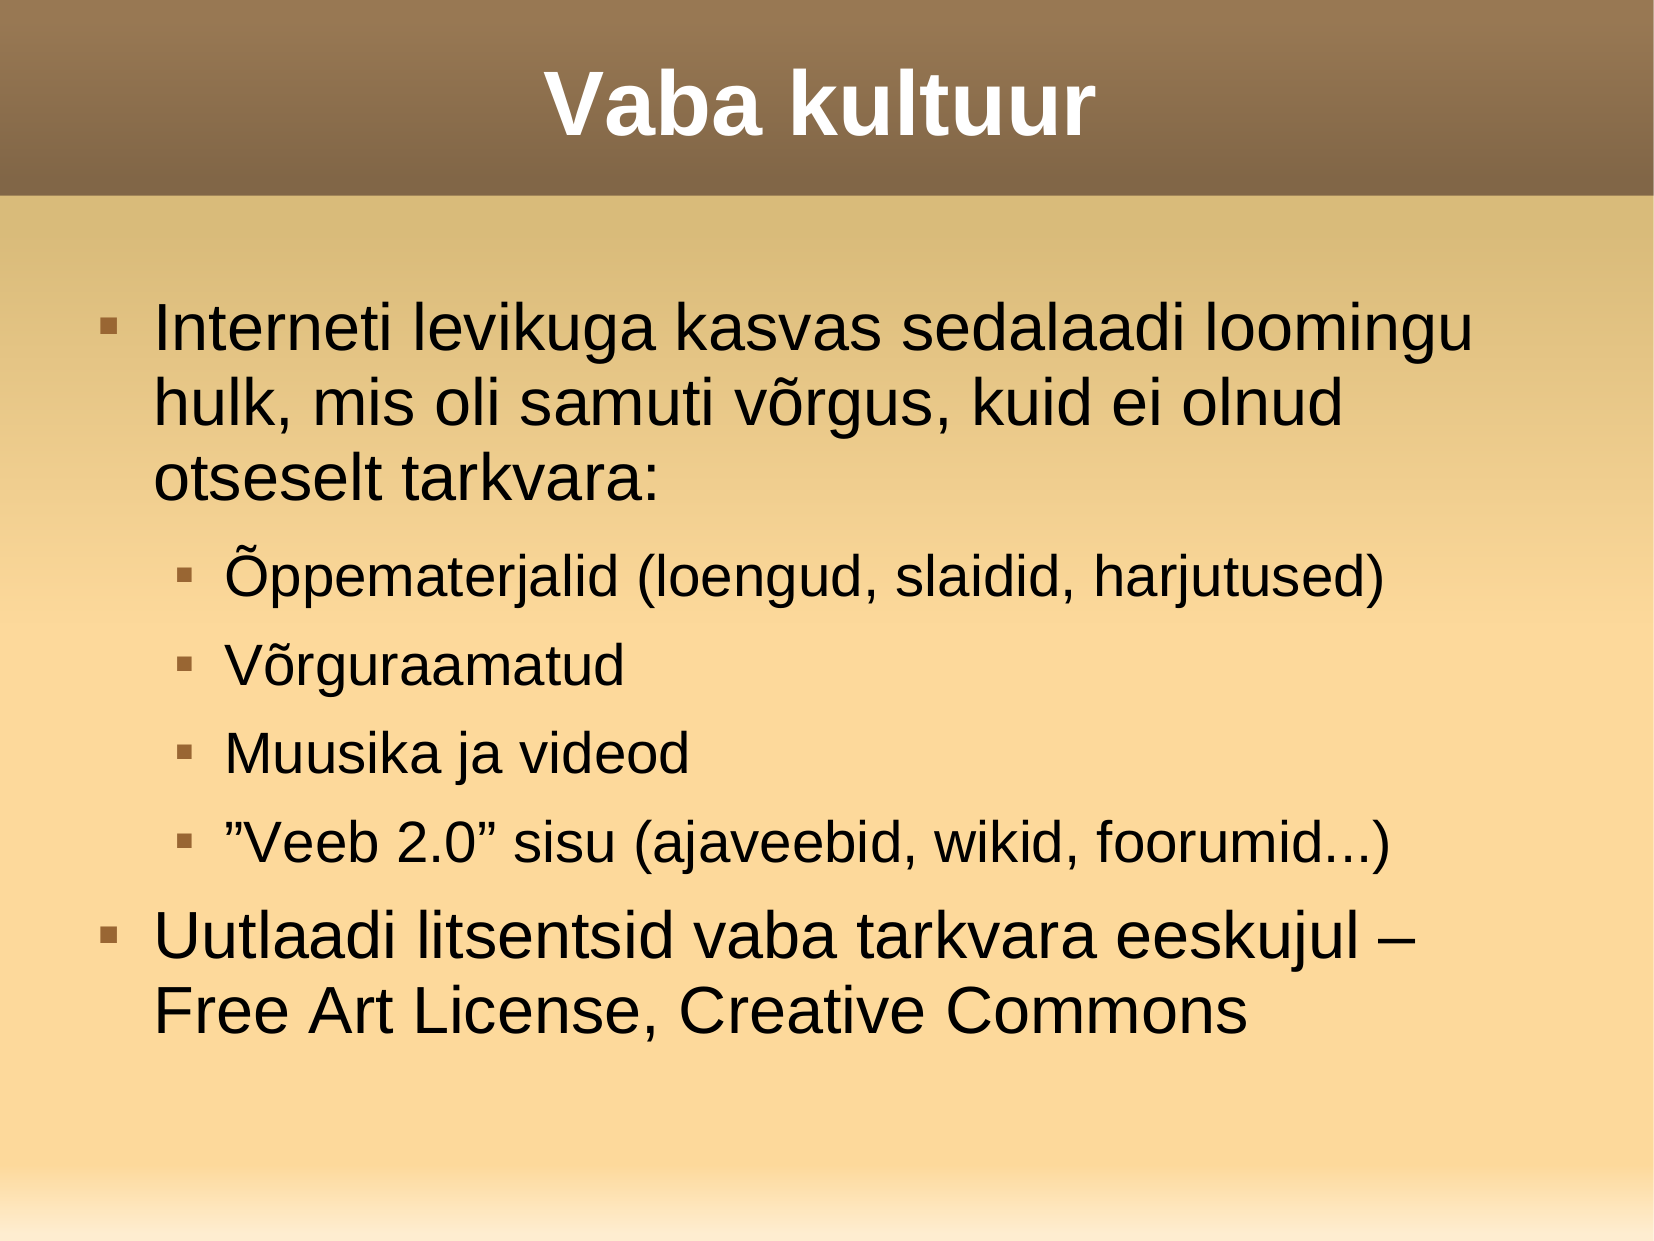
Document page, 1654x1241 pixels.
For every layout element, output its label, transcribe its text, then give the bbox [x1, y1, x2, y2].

title Vaba kultuur [76, 7, 1565, 200]
picture [0, 0, 1654, 1241]
list Interneti levikuga kasvas sedalaadi loomingu hulk, mis oli samuti võrgus, kuid ei olnud otseselt tarkvara: Õppematerjalid (loengud, slaidid, harjutused) Võrguraamatud Muusika ja videod ”Veeb 2.0” sisu (ajaveebid, wikid, foorumid...) Uutlaadi litsentsid vaba tarkvara eeskujul – Free Art License, Creative Commons [82, 290, 1571, 1094]
